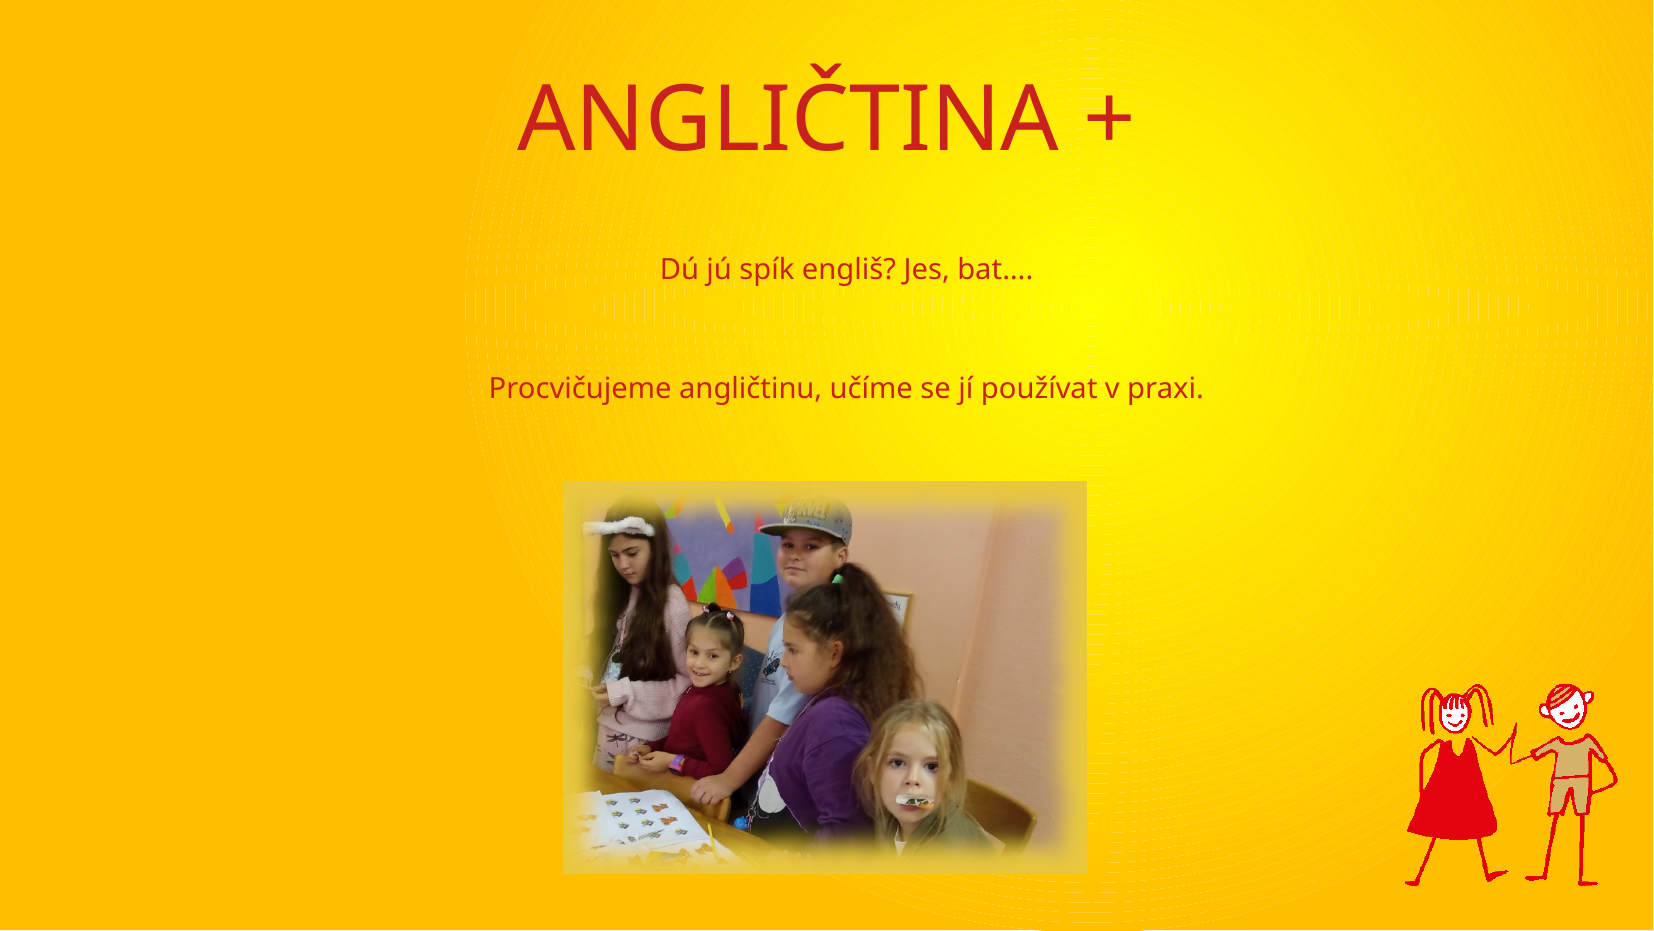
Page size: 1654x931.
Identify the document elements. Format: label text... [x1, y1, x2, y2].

picture [563, 481, 1087, 875]
title ANGLIČTINA + [82, 37, 1571, 193]
picture [1405, 684, 1618, 886]
subtitle Dú jú spík engliš? Jes, bat…. Procvičujeme angličtinu, učíme se jí používat v praxi. [106, 217, 1595, 438]
